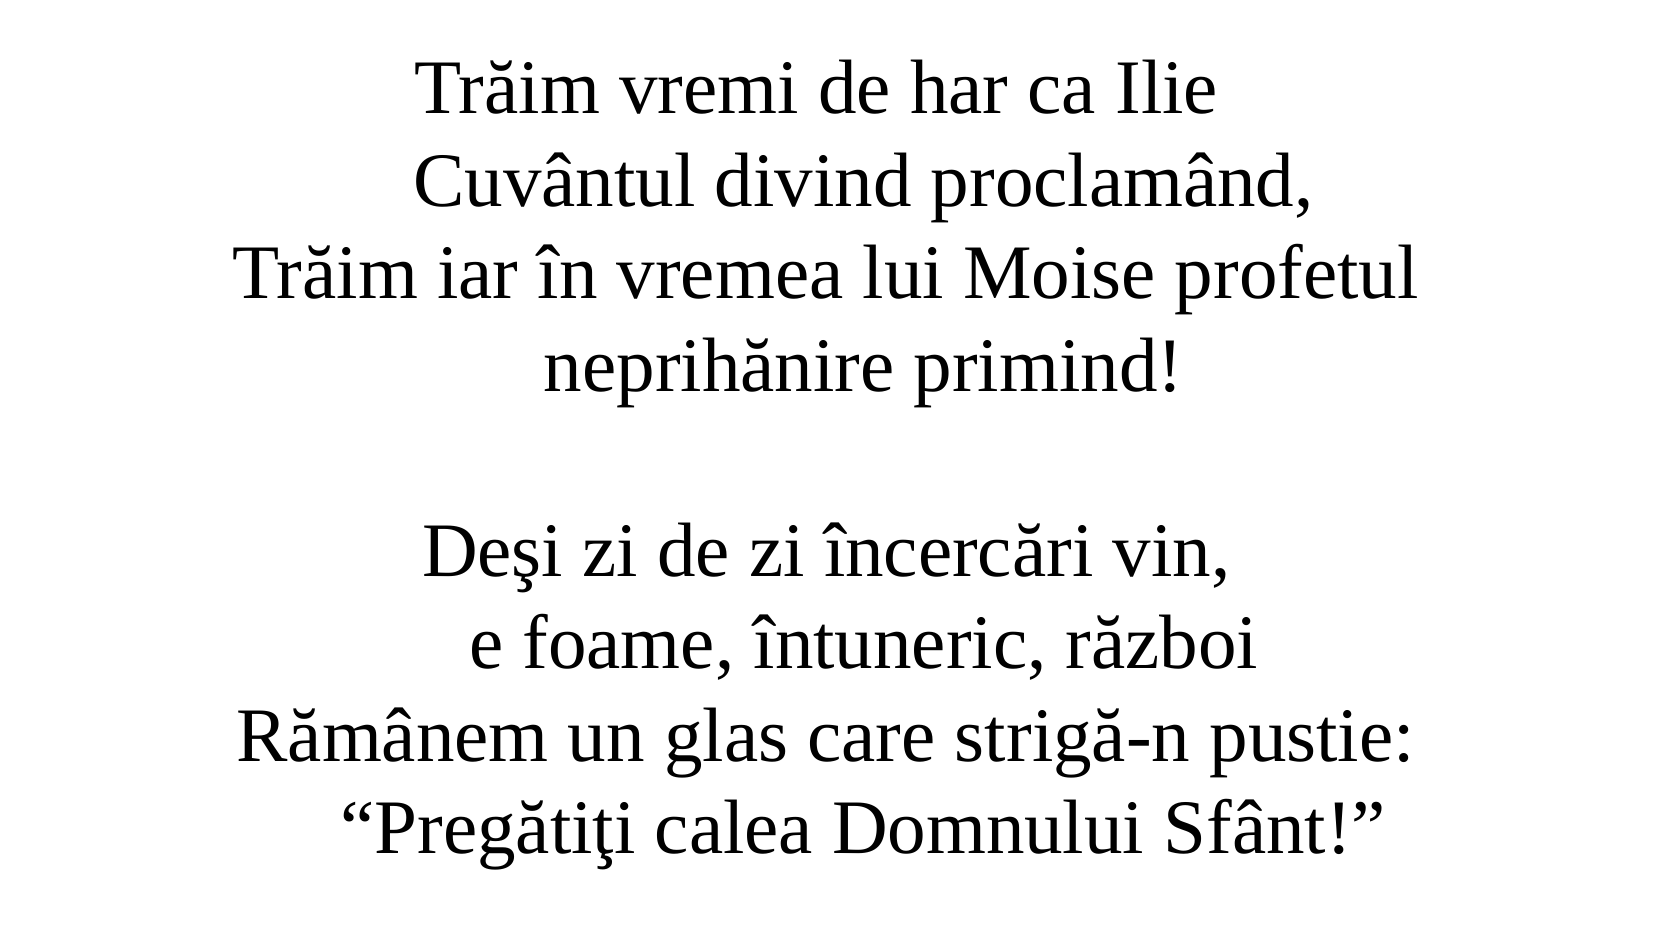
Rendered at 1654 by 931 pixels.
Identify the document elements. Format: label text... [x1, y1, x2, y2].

subtitle Trăim vremi de har ca Ilie Cuvântul divind proclamând, Trăim iar în vremea lui Moise profetul neprihănire primind! Deşi zi de zi încercări vin, e foame, întuneric, război Rămânem un glas care strigă-n pustie: “Pregătiţi calea Domnului Sfânt!” [0, 29, 1654, 886]
